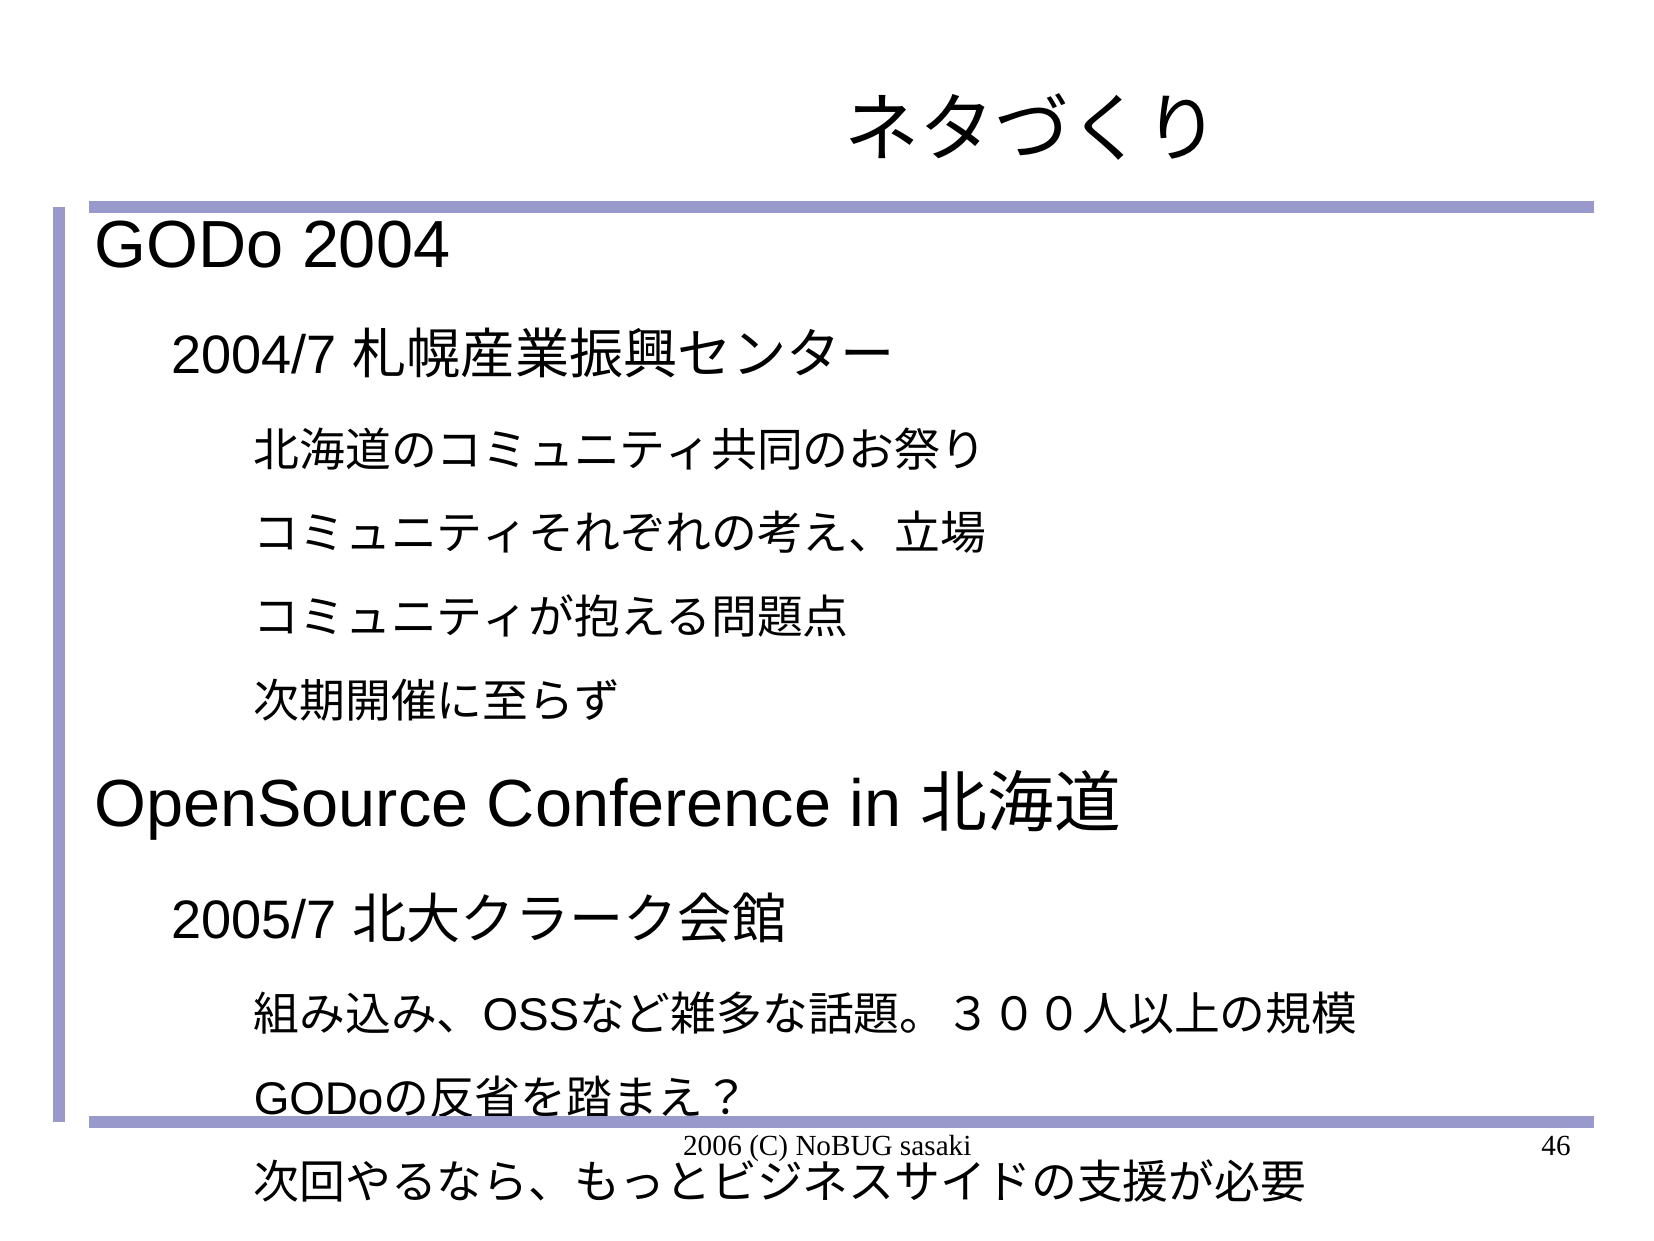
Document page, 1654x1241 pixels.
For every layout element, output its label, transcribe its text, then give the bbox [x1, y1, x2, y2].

title ネタづくり [501, 59, 1563, 187]
list GODo 2004 2004/7 札幌産業振興センター 北海道のコミュニティ共同のお祭り コミュニティそれぞれの考え、立場 コミュニティが抱える問題点 次期開催に至らず OpenSource Conference in 北海道 2005/7 北大クラーク会館 組み込み、OSSなど雑多な話題。３００人以上の規模 GODoの反省を踏まえ？ 次回やるなら、もっとビジネスサイドの支援が必要 [76, 206, 1565, 1123]
